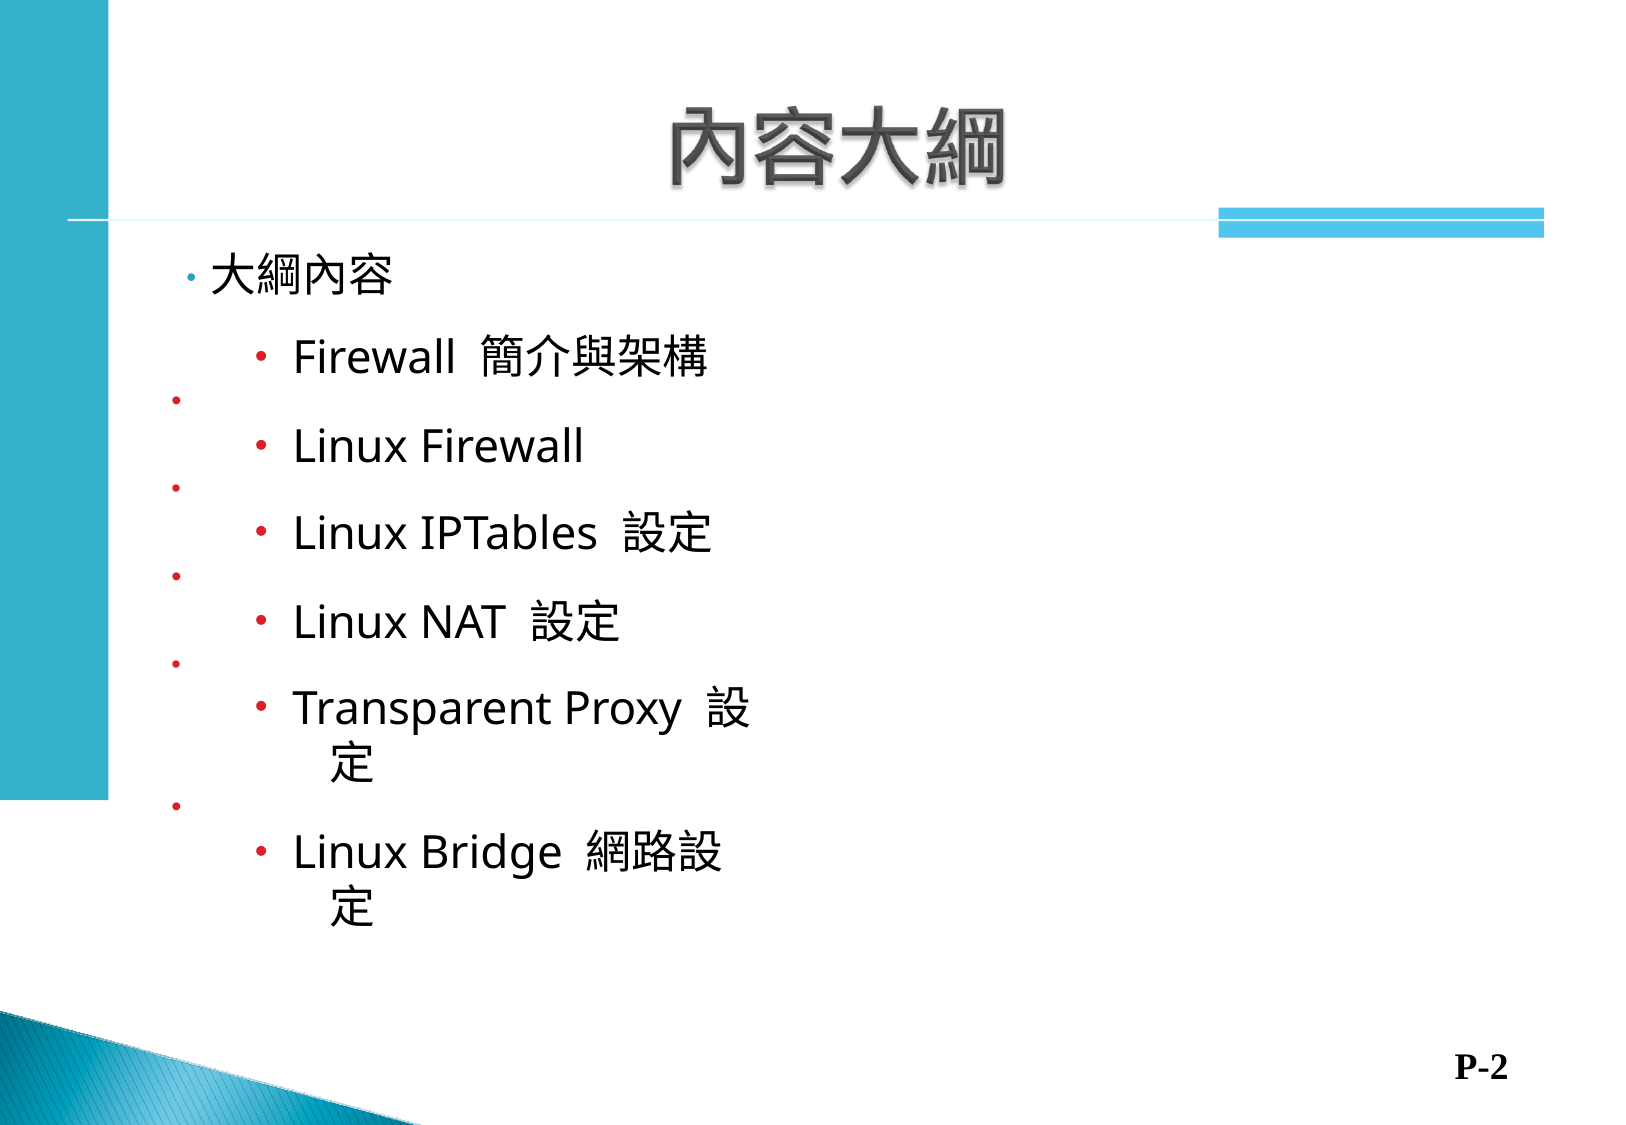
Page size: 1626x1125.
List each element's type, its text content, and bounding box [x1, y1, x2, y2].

text_box [656, 81, 1017, 203]
text_box • 大綱內容 Firewall 簡介與架構 Linux Firewall Linux IPTables 設定 Linux NAT 設定 Transparent Proxy 設定 Linux Bridge 網路設定 [171, 245, 767, 813]
text_box P-10 [1452, 1042, 1532, 1090]
